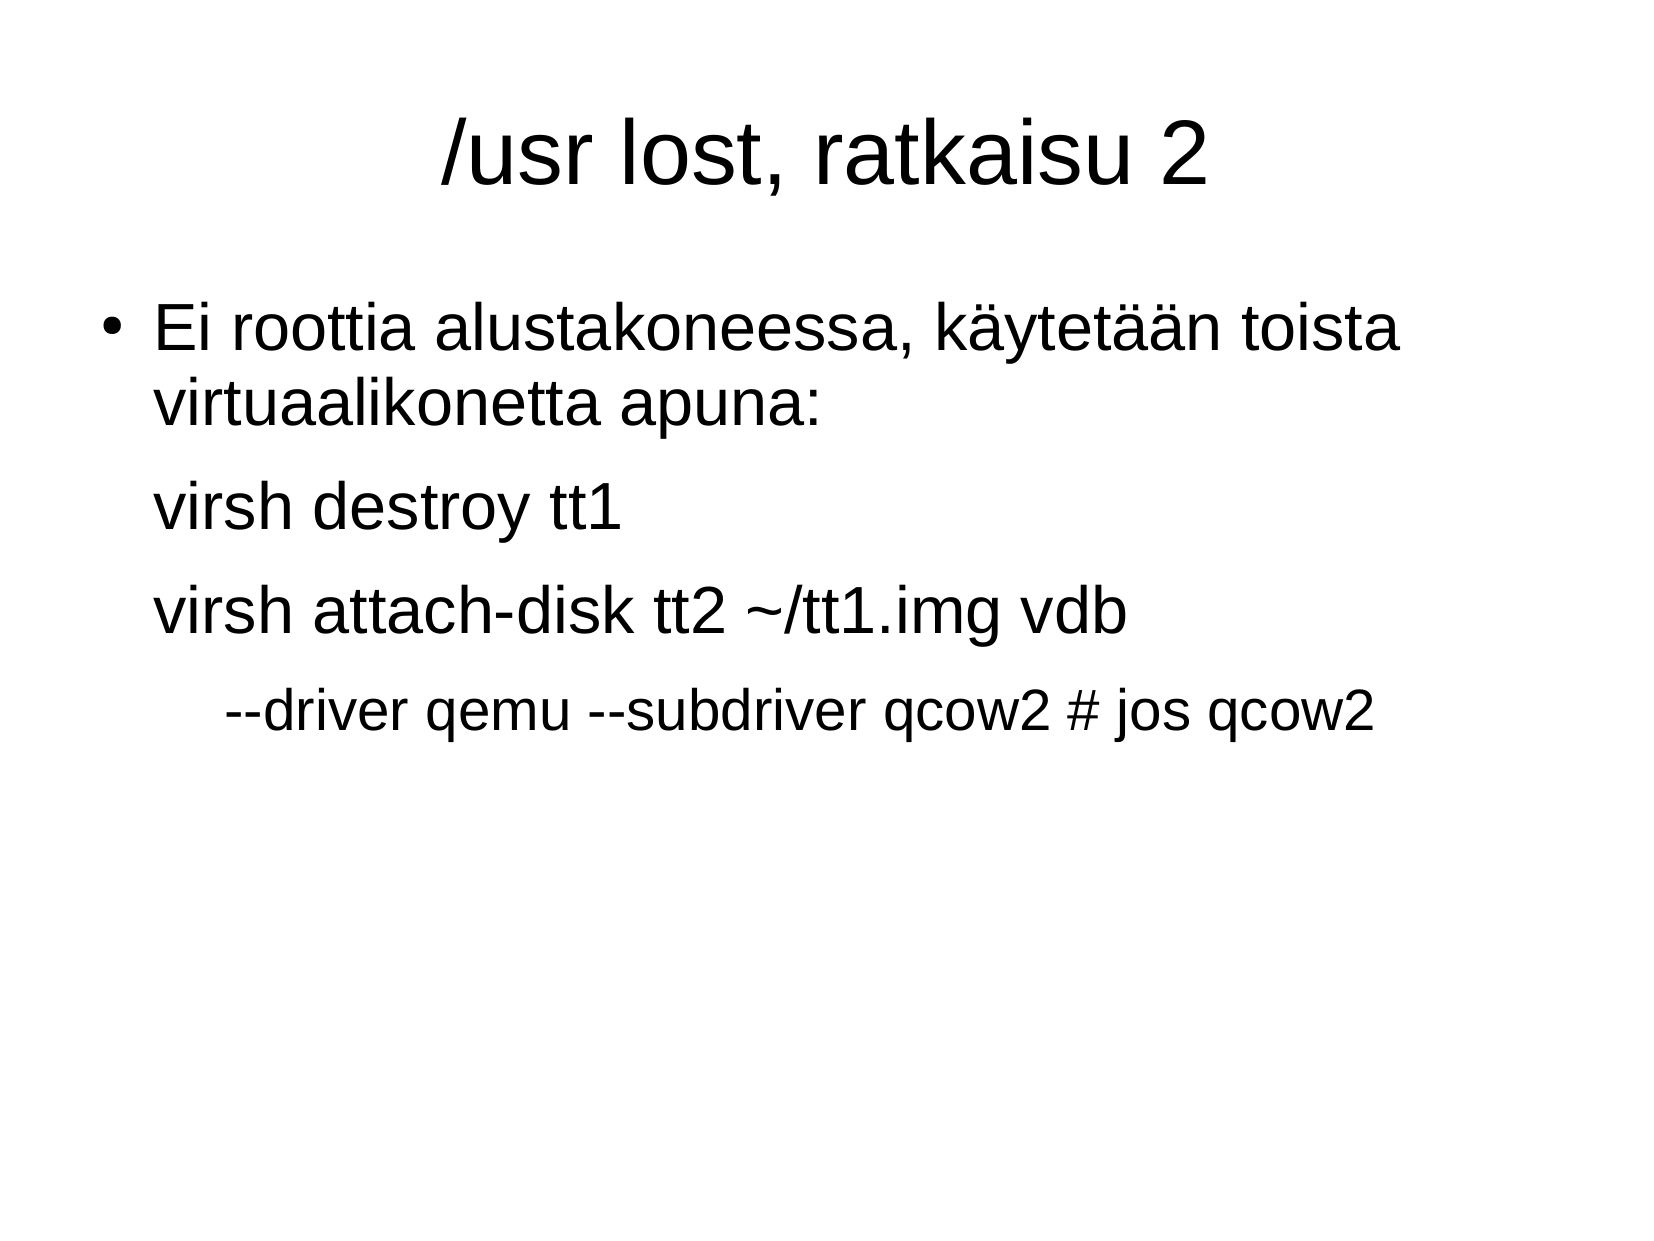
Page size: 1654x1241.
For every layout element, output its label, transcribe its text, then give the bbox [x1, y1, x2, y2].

title /usr lost, ratkaisu 2 [82, 49, 1571, 257]
list Ei roottia alustakoneessa, käytetään toista virtuaalikonetta apuna: virsh destroy tt1 virsh attach-disk tt2 ~/tt1.img vdb --driver qemu --subdriver qcow2 # jos qcow2 [82, 290, 1571, 1010]
